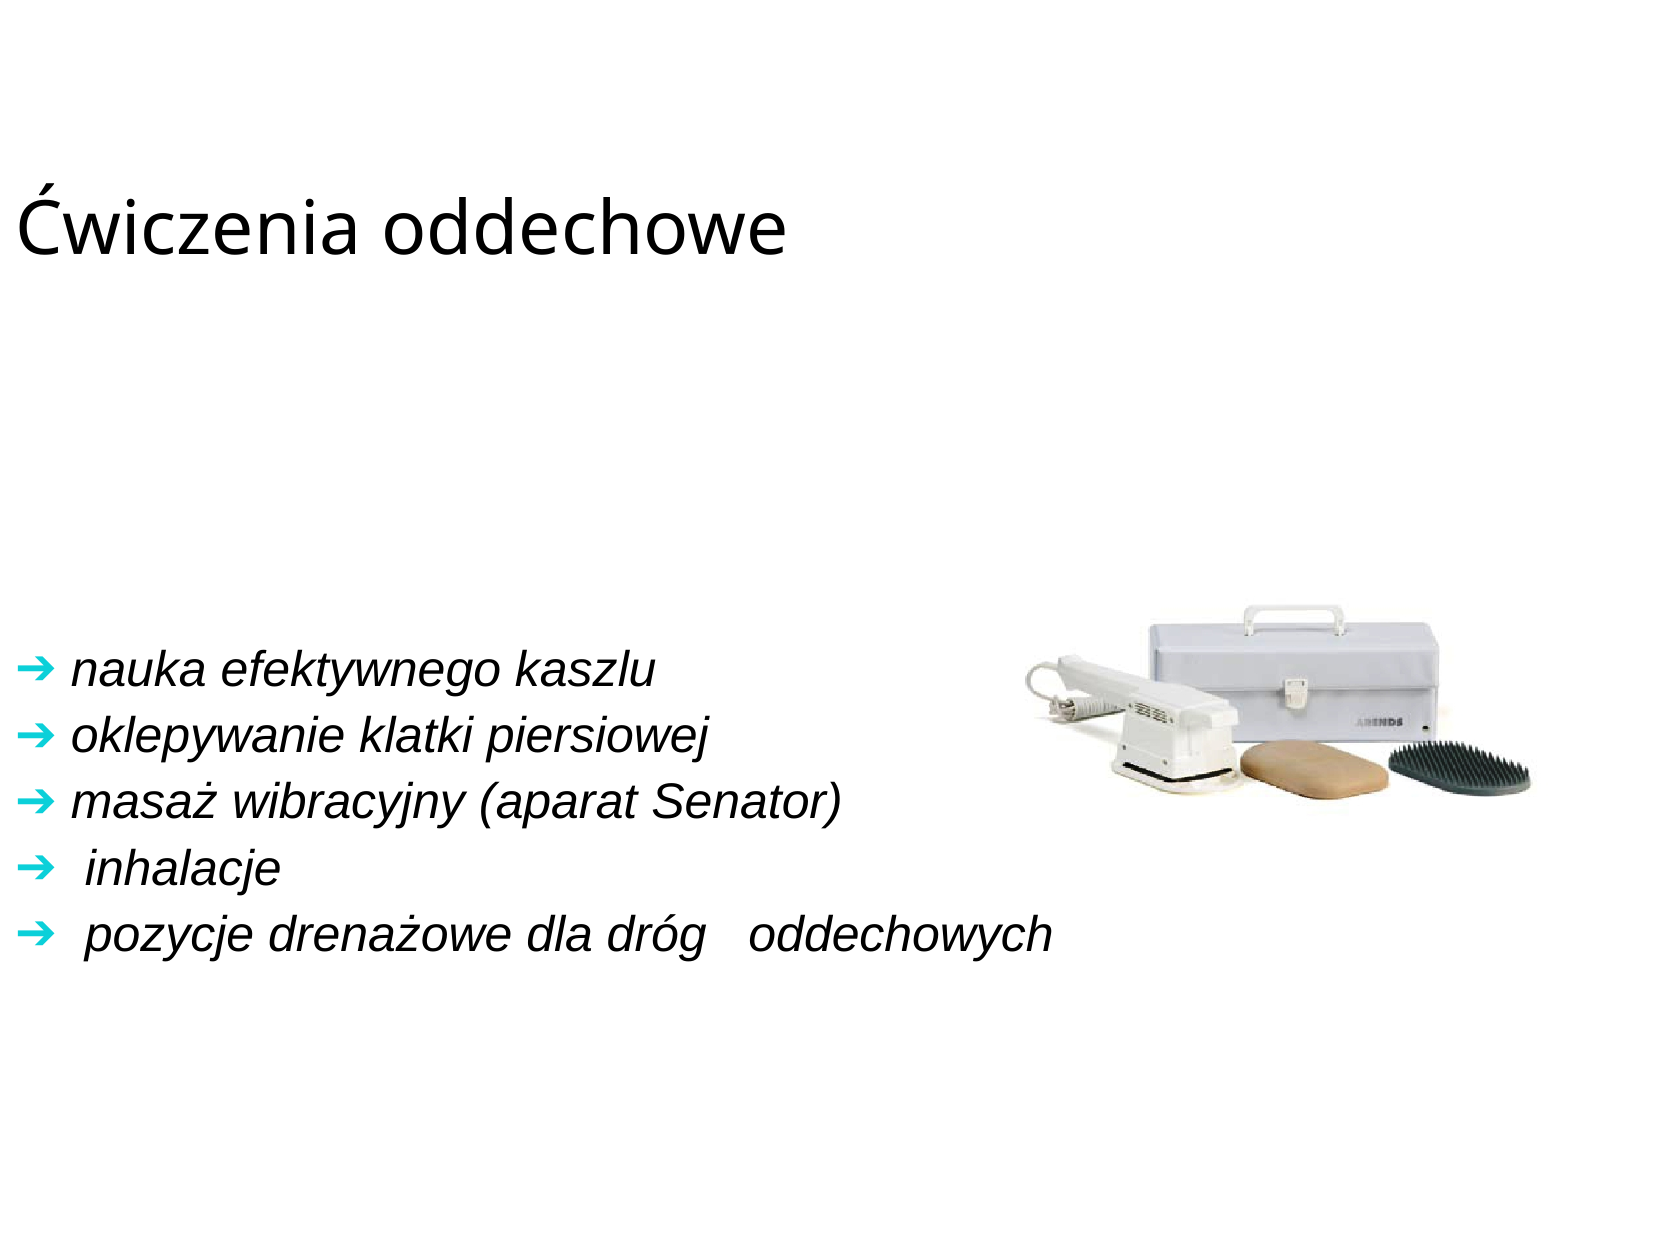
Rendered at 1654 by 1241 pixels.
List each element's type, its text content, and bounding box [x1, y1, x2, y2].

list nauka efektywnego kaszlu oklepywanie klatki piersiowej masaż wibracyjny (aparat Senator) inhalacje pozycje drenażowe dla dróg oddechowych [0, 330, 1489, 1164]
picture [992, 513, 1562, 868]
title Ćwiczenia oddechowe [0, 127, 1489, 330]
